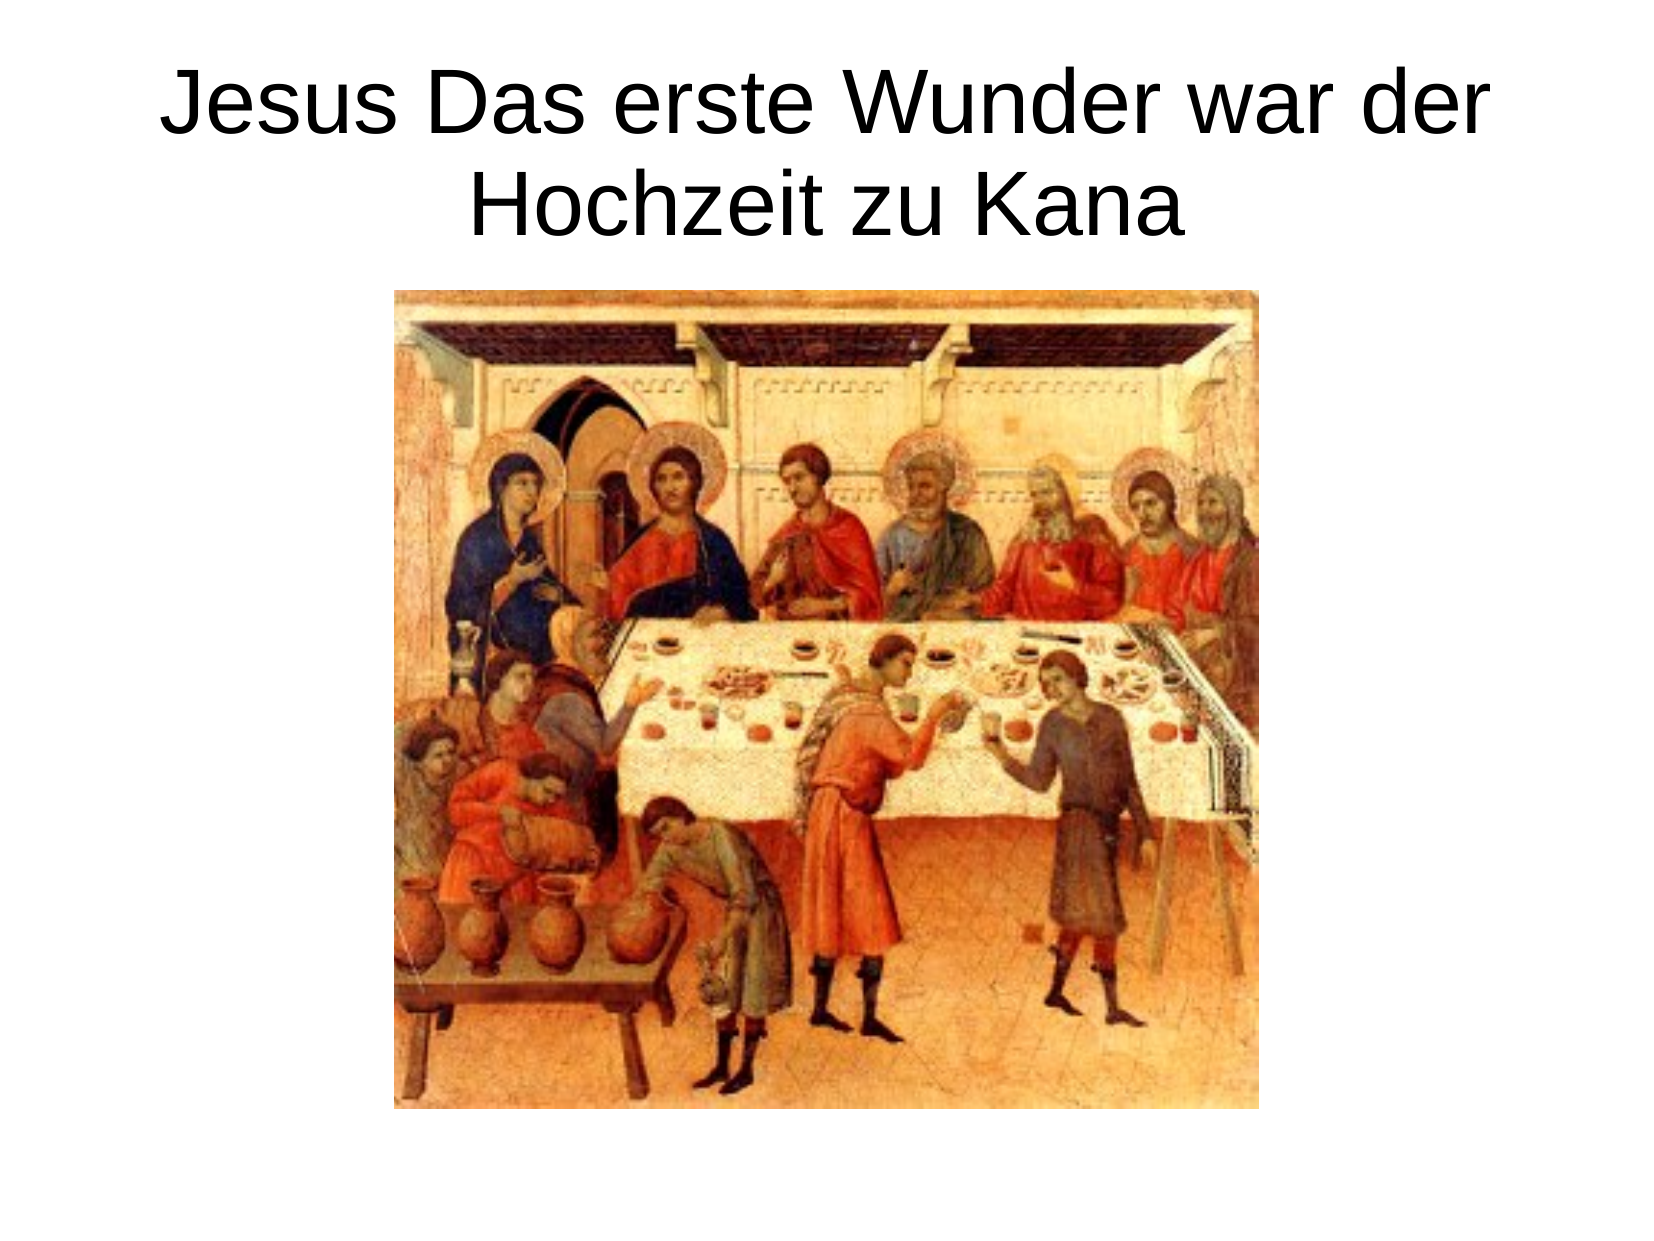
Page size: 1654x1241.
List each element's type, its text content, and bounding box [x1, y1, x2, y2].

picture [394, 290, 1259, 1109]
title Jesus Das erste Wunder war der Hochzeit zu Kana [82, 49, 1571, 257]
